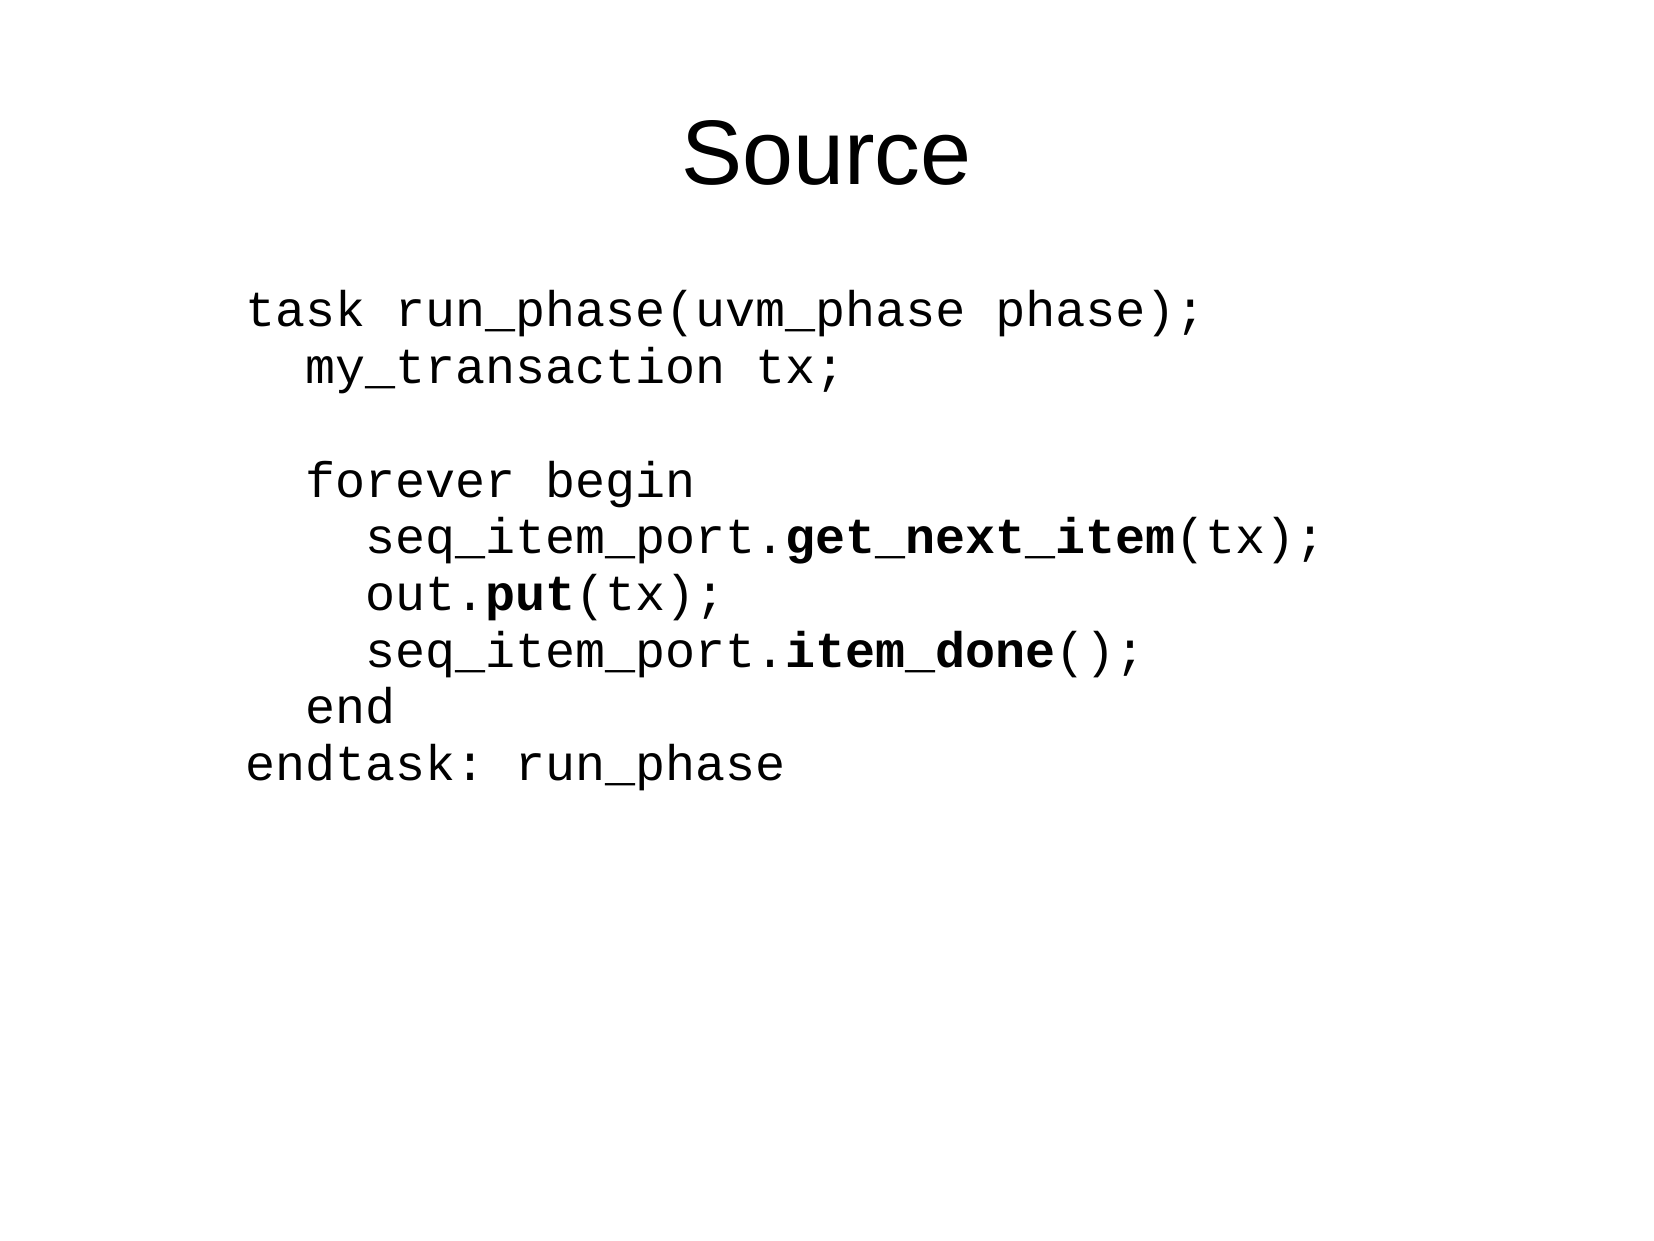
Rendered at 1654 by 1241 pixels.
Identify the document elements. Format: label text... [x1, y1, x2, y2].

list task run_phase(uvm_phase phase); my_transaction tx; forever begin seq_item_port.get_next_item(tx); out.put(tx); seq_item_port.item_done(); end endtask: run_phase [245, 285, 1326, 1156]
title Source [82, 49, 1571, 257]
